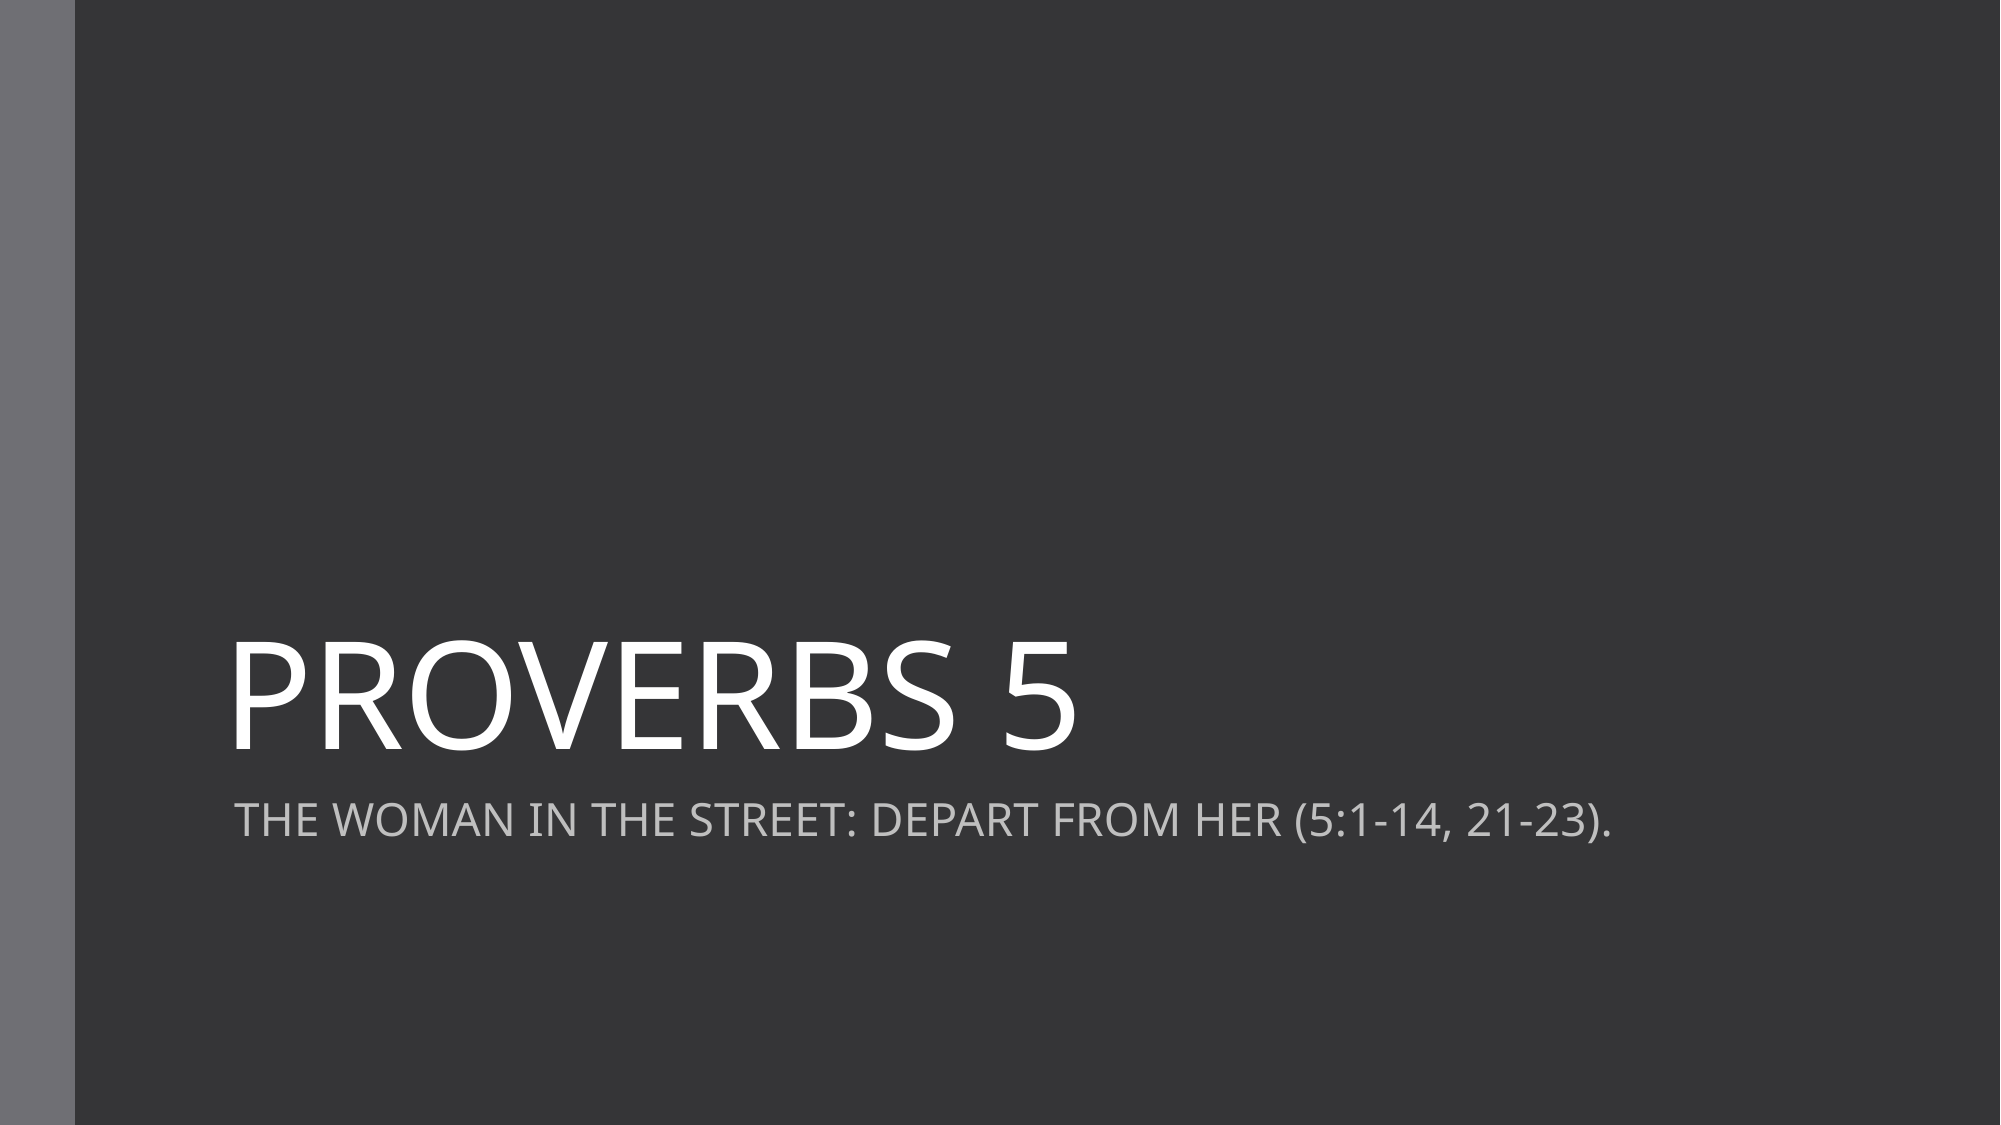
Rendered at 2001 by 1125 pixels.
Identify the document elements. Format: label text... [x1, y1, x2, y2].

title PROVERBS 5 [206, 124, 1752, 787]
subtitle THE WOMAN IN THE STREET: DEPART FROM HER (5:1-14, 21-23). [206, 787, 1752, 1066]
